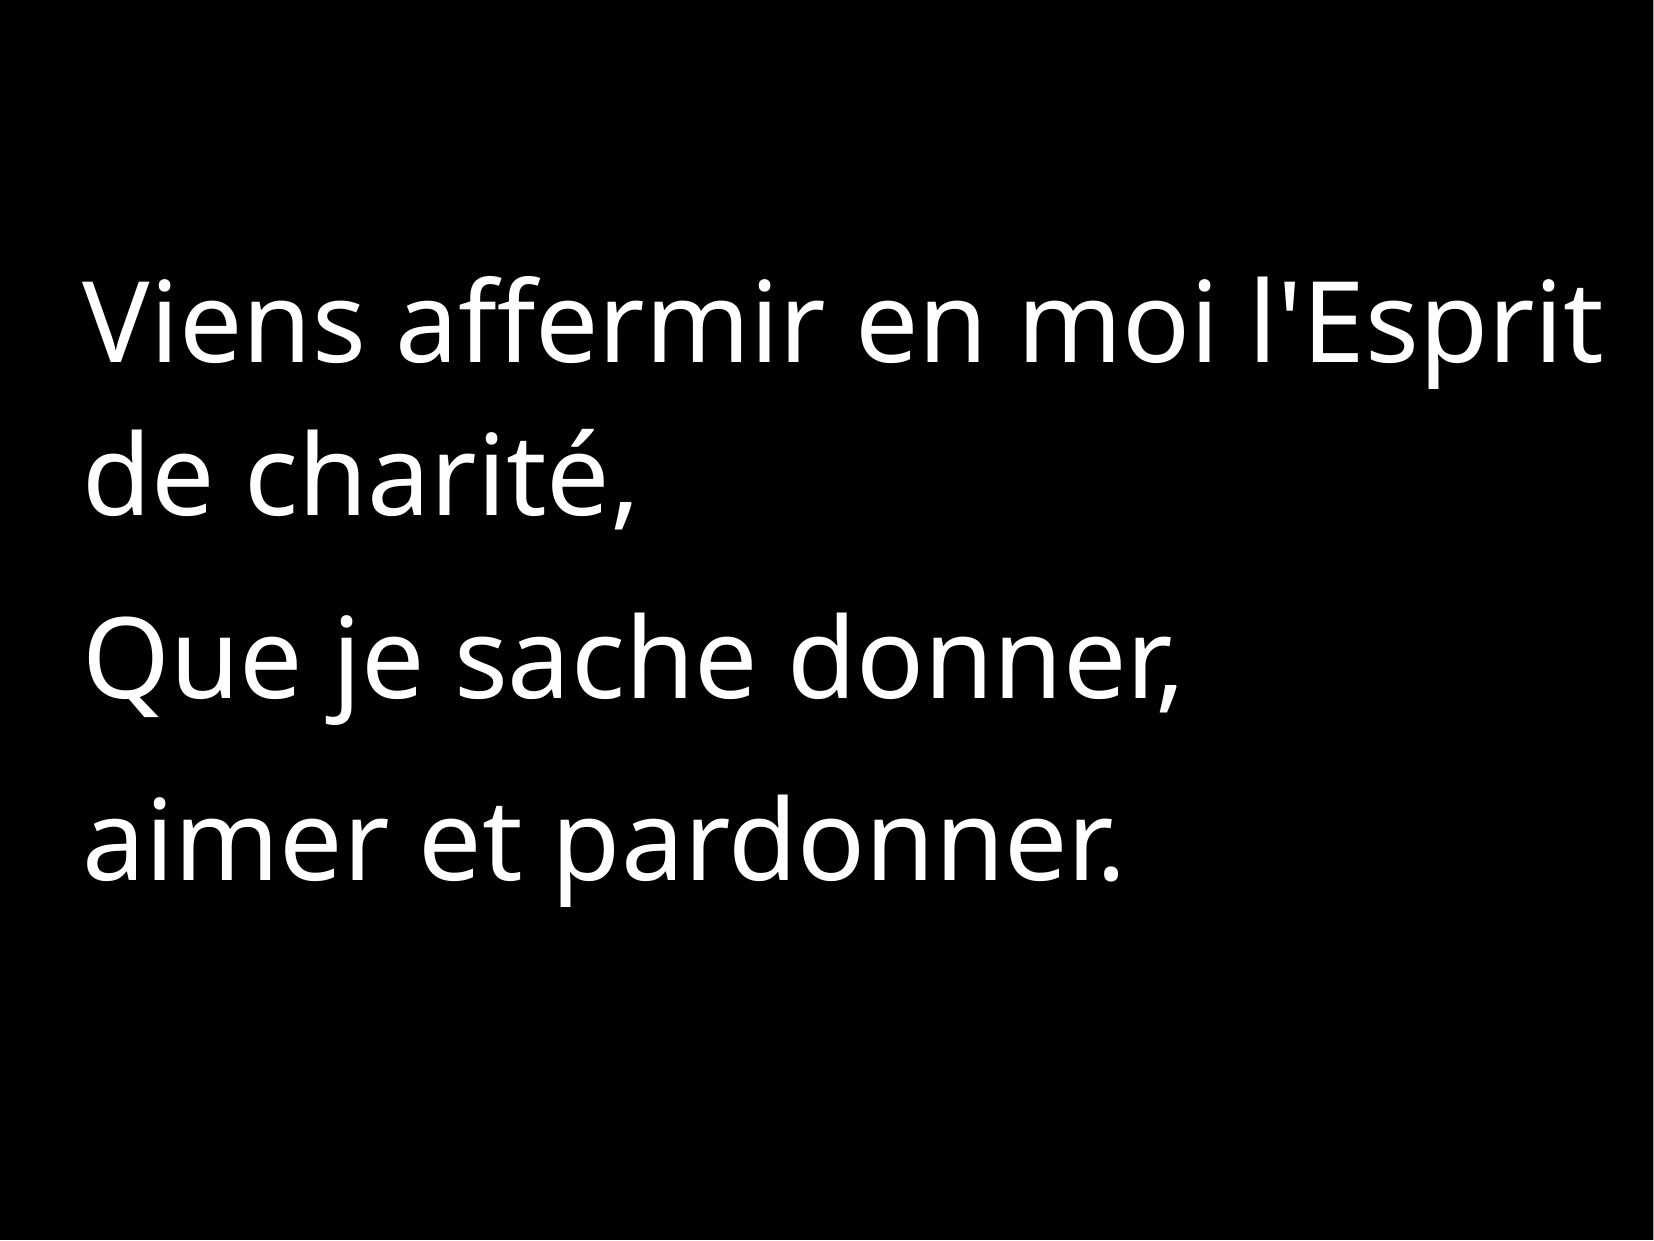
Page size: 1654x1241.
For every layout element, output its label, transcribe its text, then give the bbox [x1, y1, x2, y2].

list Viens affermir en moi l'Esprit de charité, Que je sache donner, aimer et pardonner. [82, 59, 1625, 1241]
